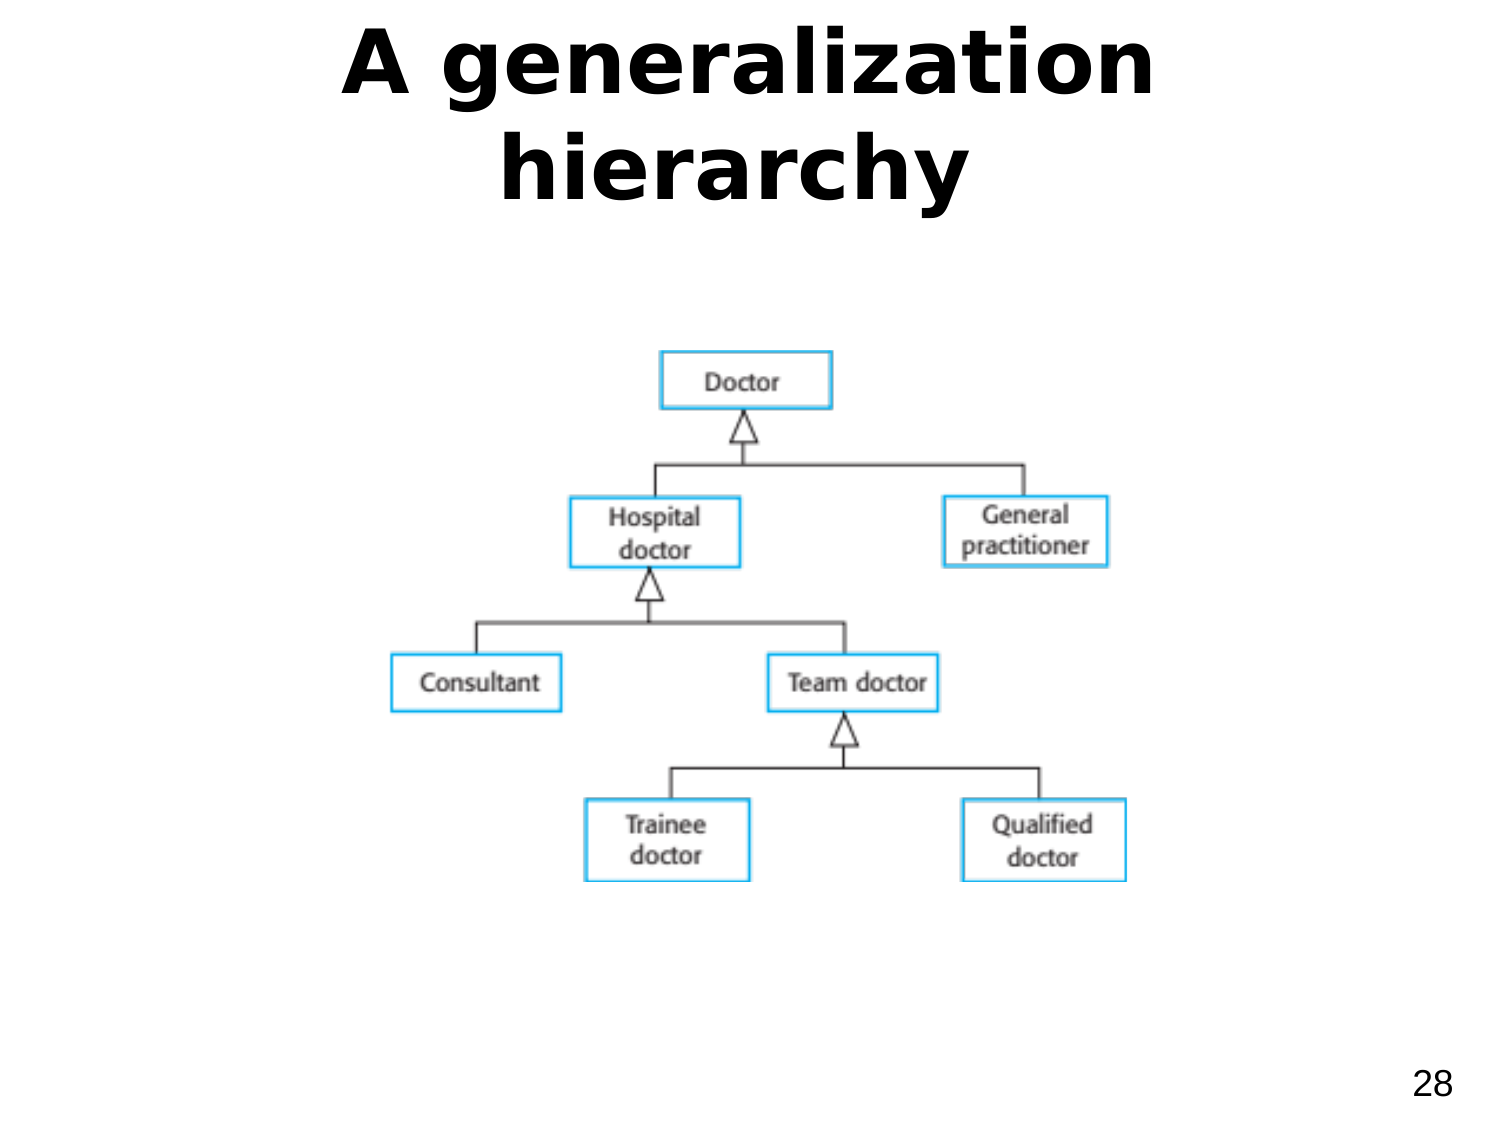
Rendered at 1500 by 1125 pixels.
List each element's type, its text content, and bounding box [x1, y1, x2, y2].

title A generalization hierarchy [75, 44, 1425, 177]
picture [389, 350, 1128, 882]
